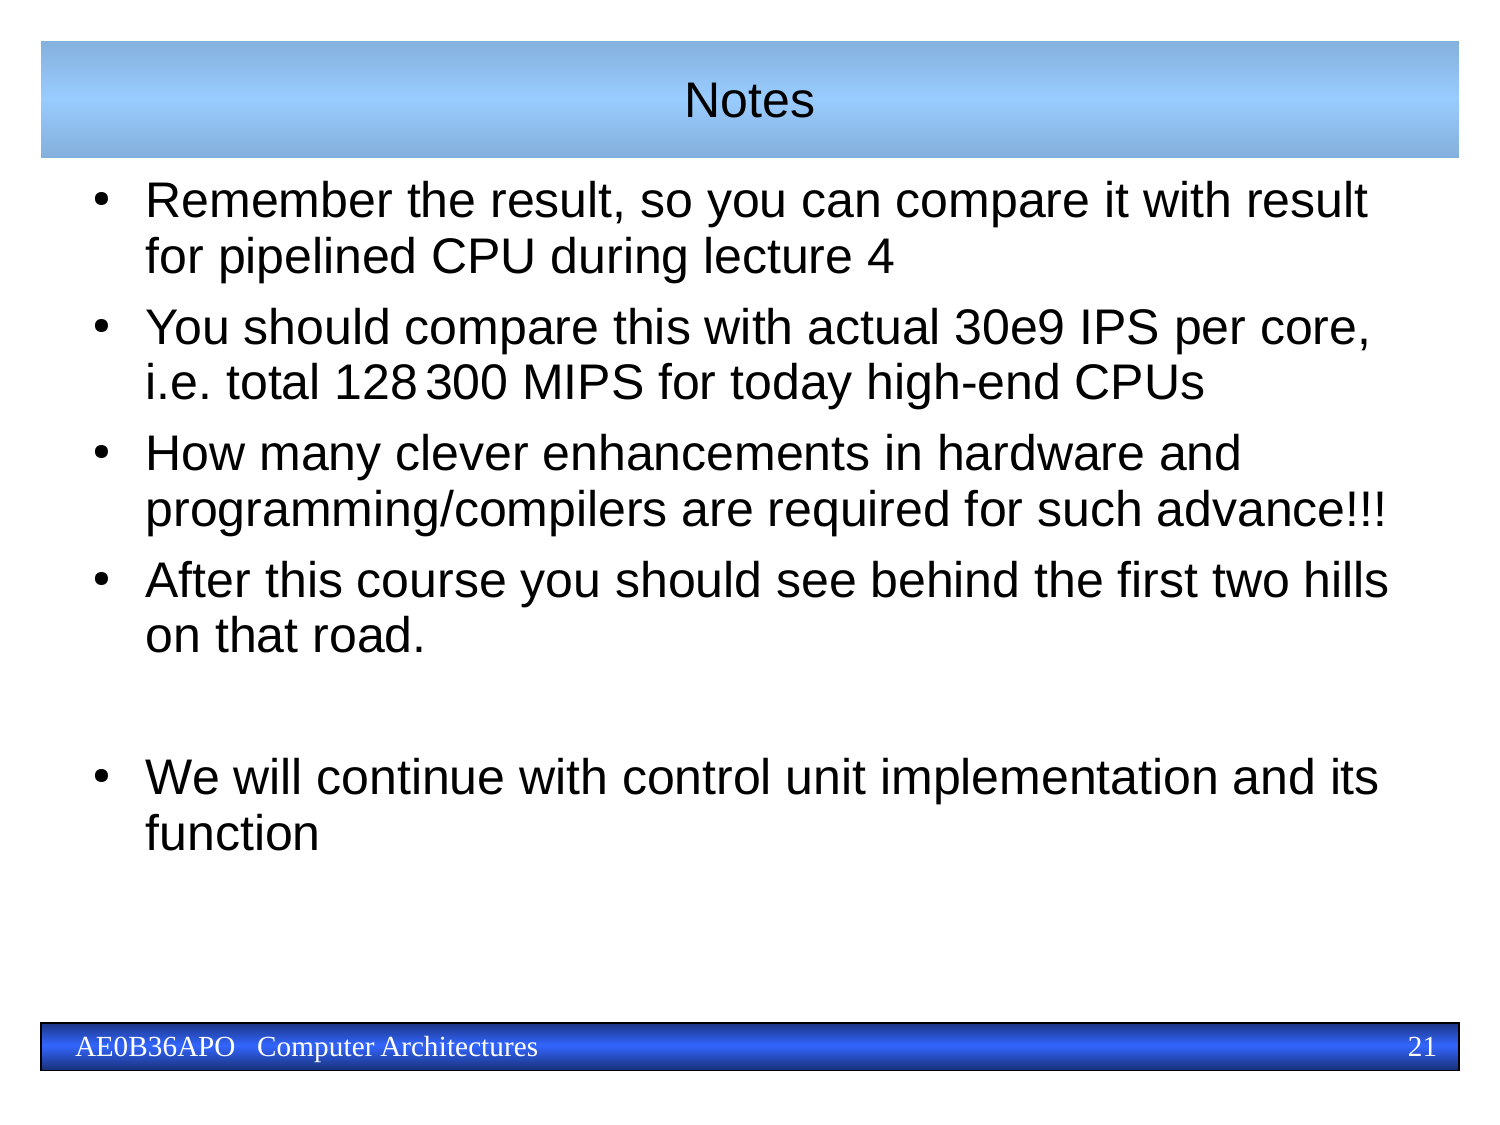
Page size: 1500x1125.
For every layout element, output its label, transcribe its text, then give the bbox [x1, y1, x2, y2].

list Remember the result, so you can compare it with result for pipelined CPU during lecture 4 You should compare this with actual 30e9 IPS per core, i.e. total 128 300 MIPS for today high-end CPUs How many clever enhancements in hardware and programming/compilers are required for such advance!!! After this course you should see behind the first two hills on that road. We will continue with control unit implementation and its function [75, 172, 1426, 1000]
title Notes [41, 41, 1459, 158]
